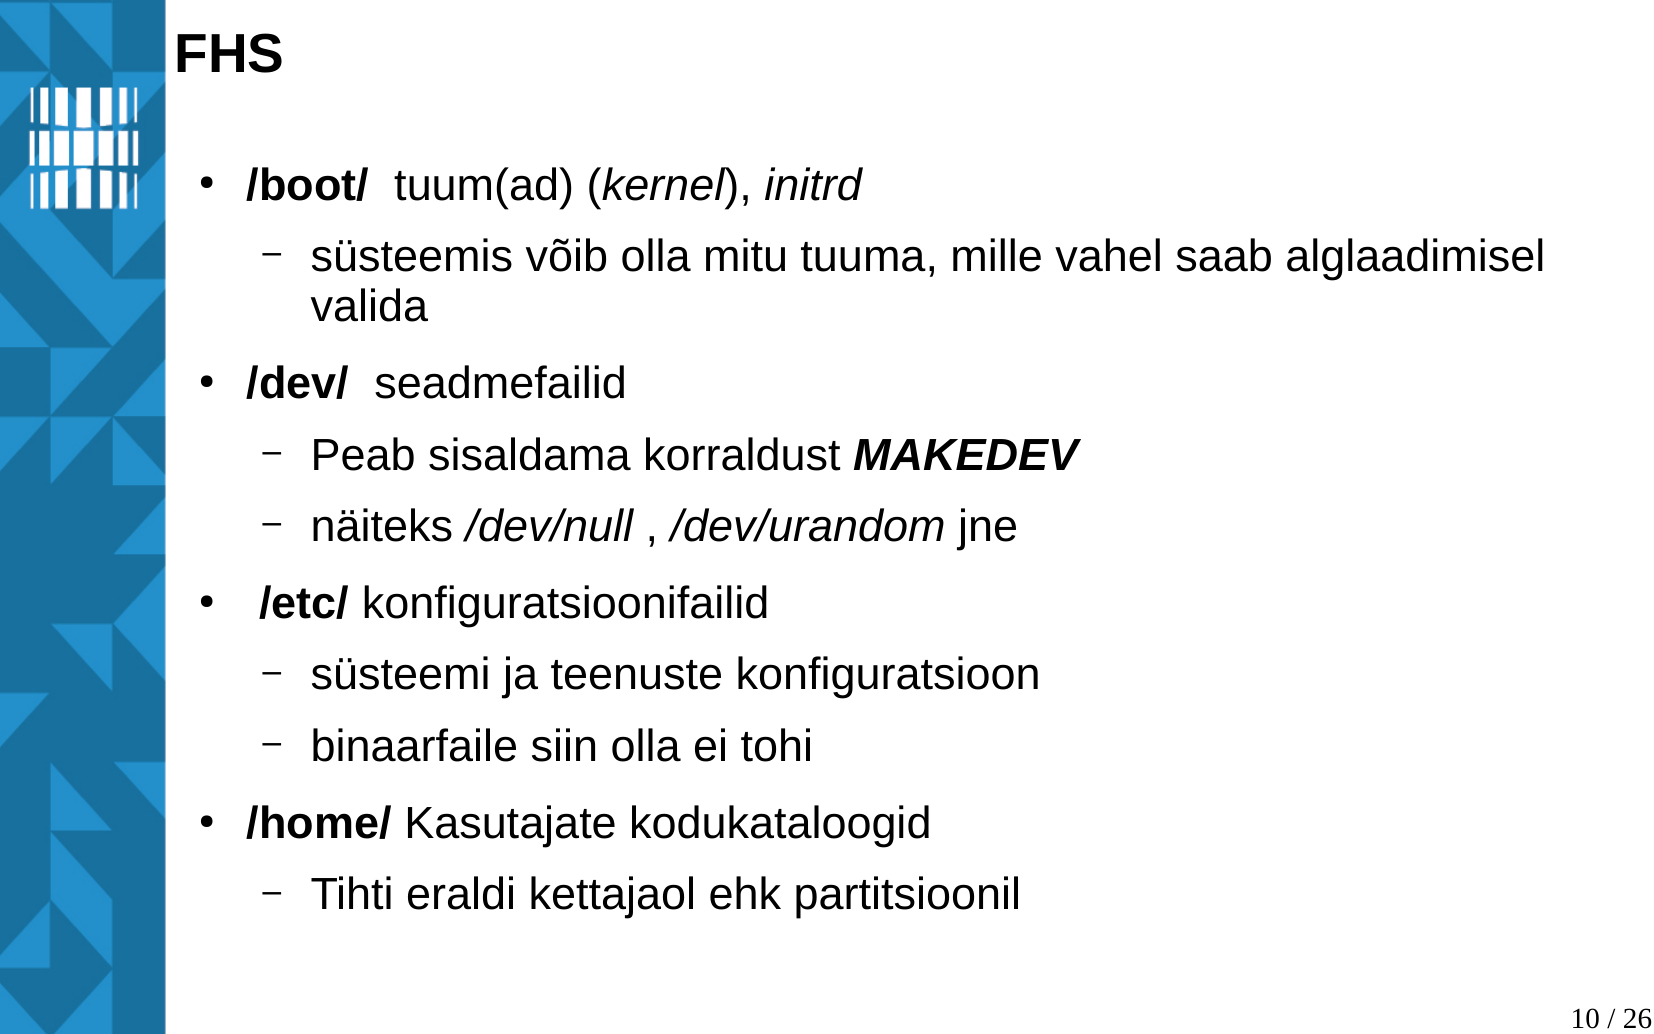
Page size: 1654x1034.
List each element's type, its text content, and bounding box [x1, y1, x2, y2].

list /boot/ tuum(ad) (kernel), initrd süsteemis võib olla mitu tuuma, mille vahel saab alglaadimisel valida /dev/ seadmefailid Peab sisaldama korraldust MAKEDEV näiteks /dev/null , /dev/urandom jne /etc/ konfiguratsioonifailid süsteemi ja teenuste konfiguratsioon binaarfaile siin olla ei tohi /home/ Kasutajate kodukataloogid Tihti eraldi kettajaol ehk partitsioonil [183, 159, 1639, 927]
title FHS [175, 1, 1577, 105]
